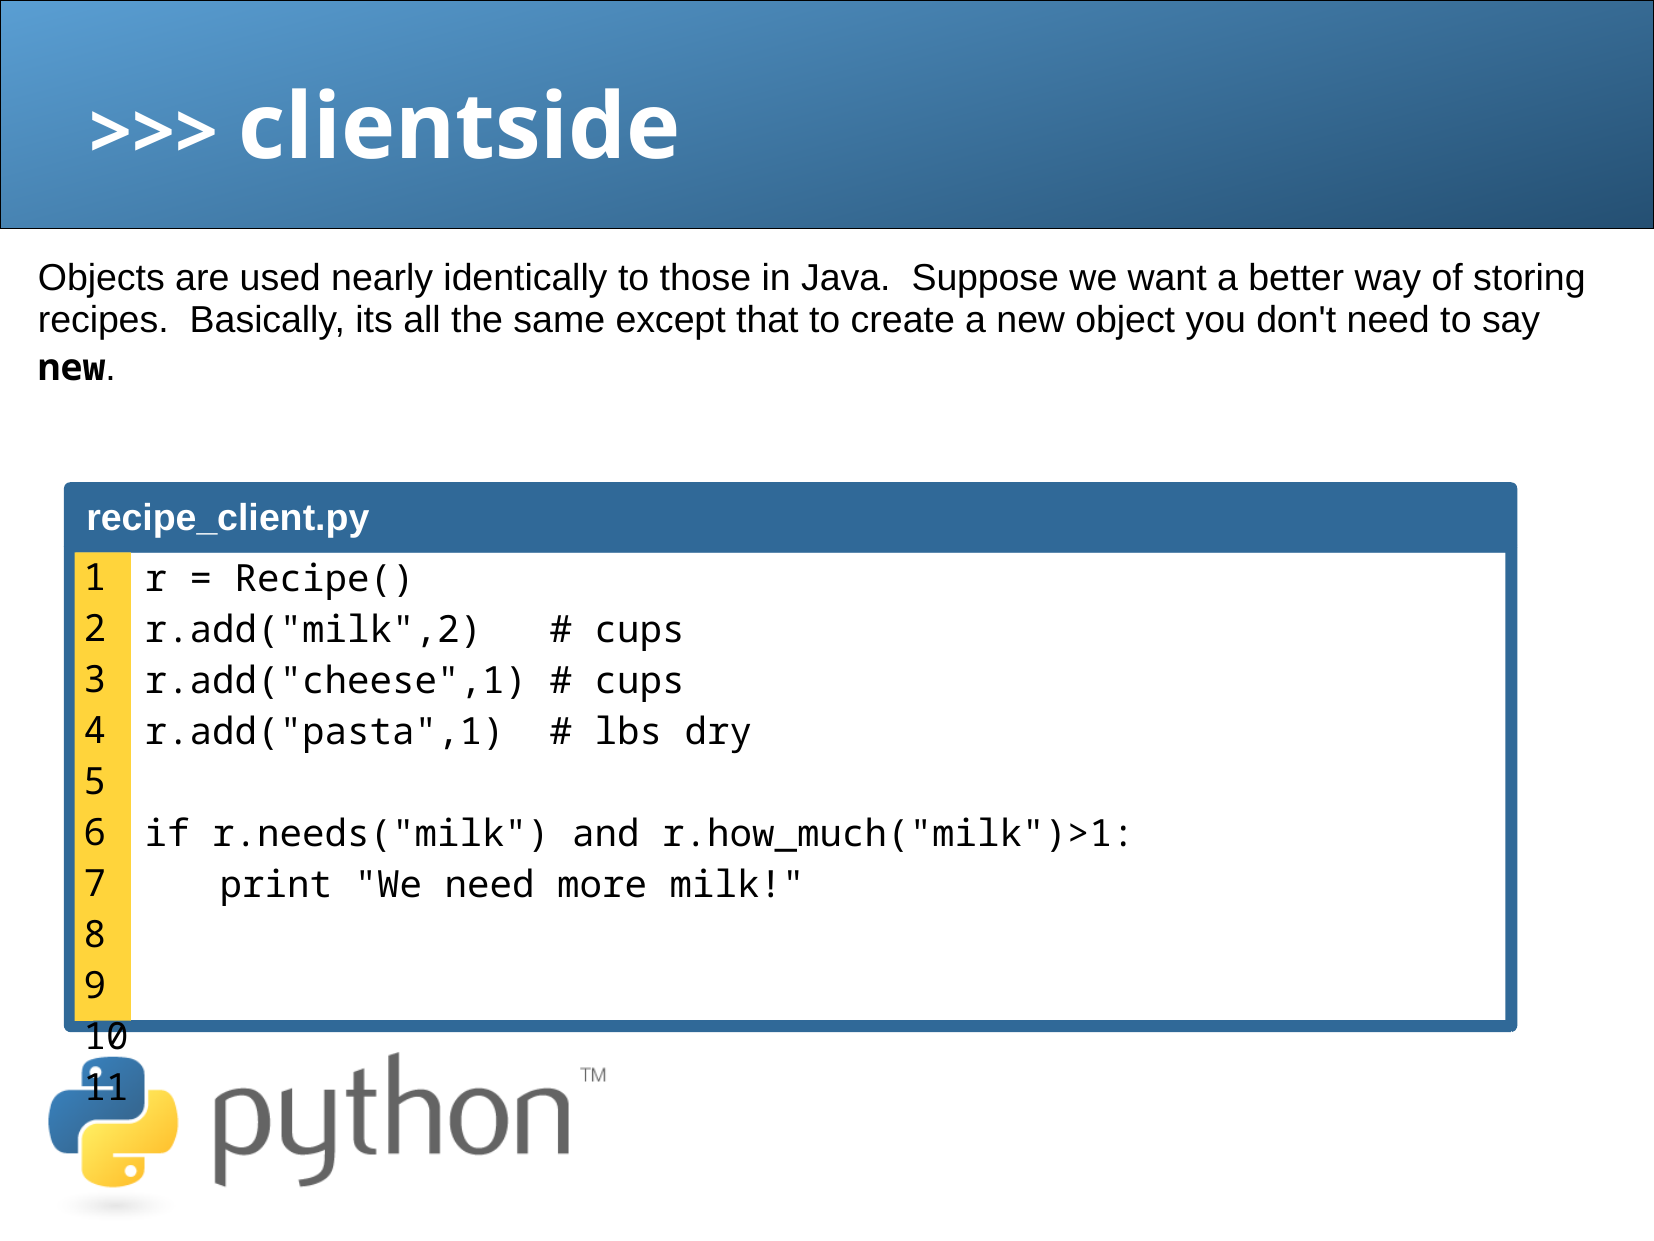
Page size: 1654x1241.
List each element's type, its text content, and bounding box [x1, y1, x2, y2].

text_box [69, 488, 1512, 547]
picture [113, 1033, 123, 1046]
picture [0, 1018, 660, 1241]
text_box Objects are used nearly identically to those in Java. Suppose we want a better way of storing recipes. Basically, its all the same except that to create a new object you don't need to say new. [23, 249, 1630, 455]
text_box >>> clientside [75, 53, 1576, 188]
picture [111, 1033, 117, 1040]
text_box [0, 0, 1654, 229]
text_box 1 2 3 4 5 6 7 8 9 10 11 [68, 543, 145, 1024]
text_box recipe_client.py [71, 491, 651, 549]
text_box r = Recipe() r.add("milk",2) # cups r.add("cheese",1) # cups r.add("pasta",1) # lbs dry if r.needs("milk") and r.how_much("milk")>1: print "We need more milk!" [145, 553, 1491, 767]
